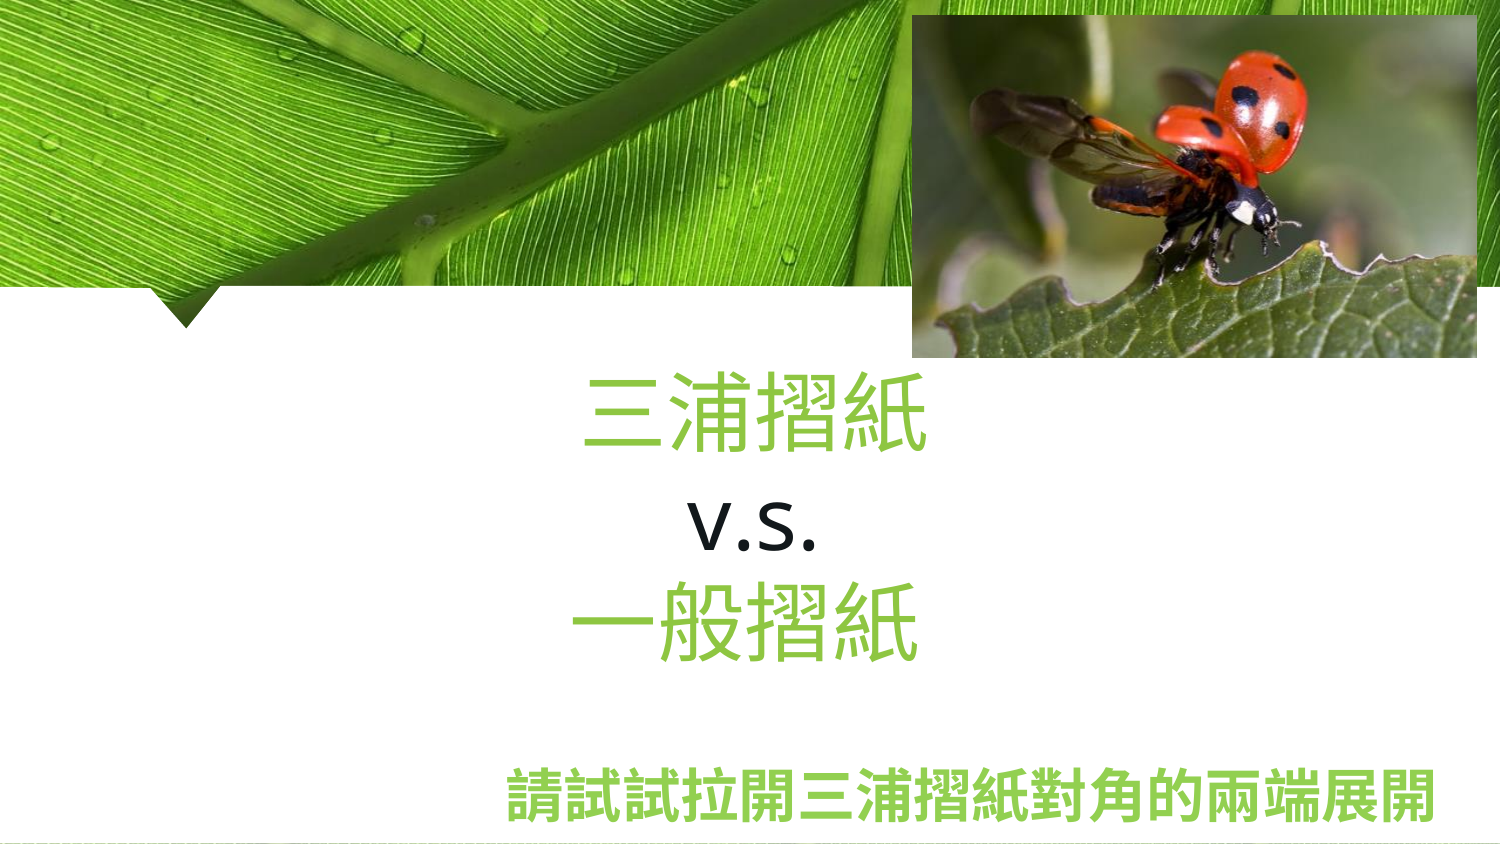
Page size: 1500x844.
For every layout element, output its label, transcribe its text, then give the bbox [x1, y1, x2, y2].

picture [912, 15, 1477, 358]
title 三浦摺紙 v.s. 一般摺紙 [130, 343, 1378, 458]
text_box 請試試拉開三浦摺紙對角的兩端展開 [491, 752, 1453, 837]
